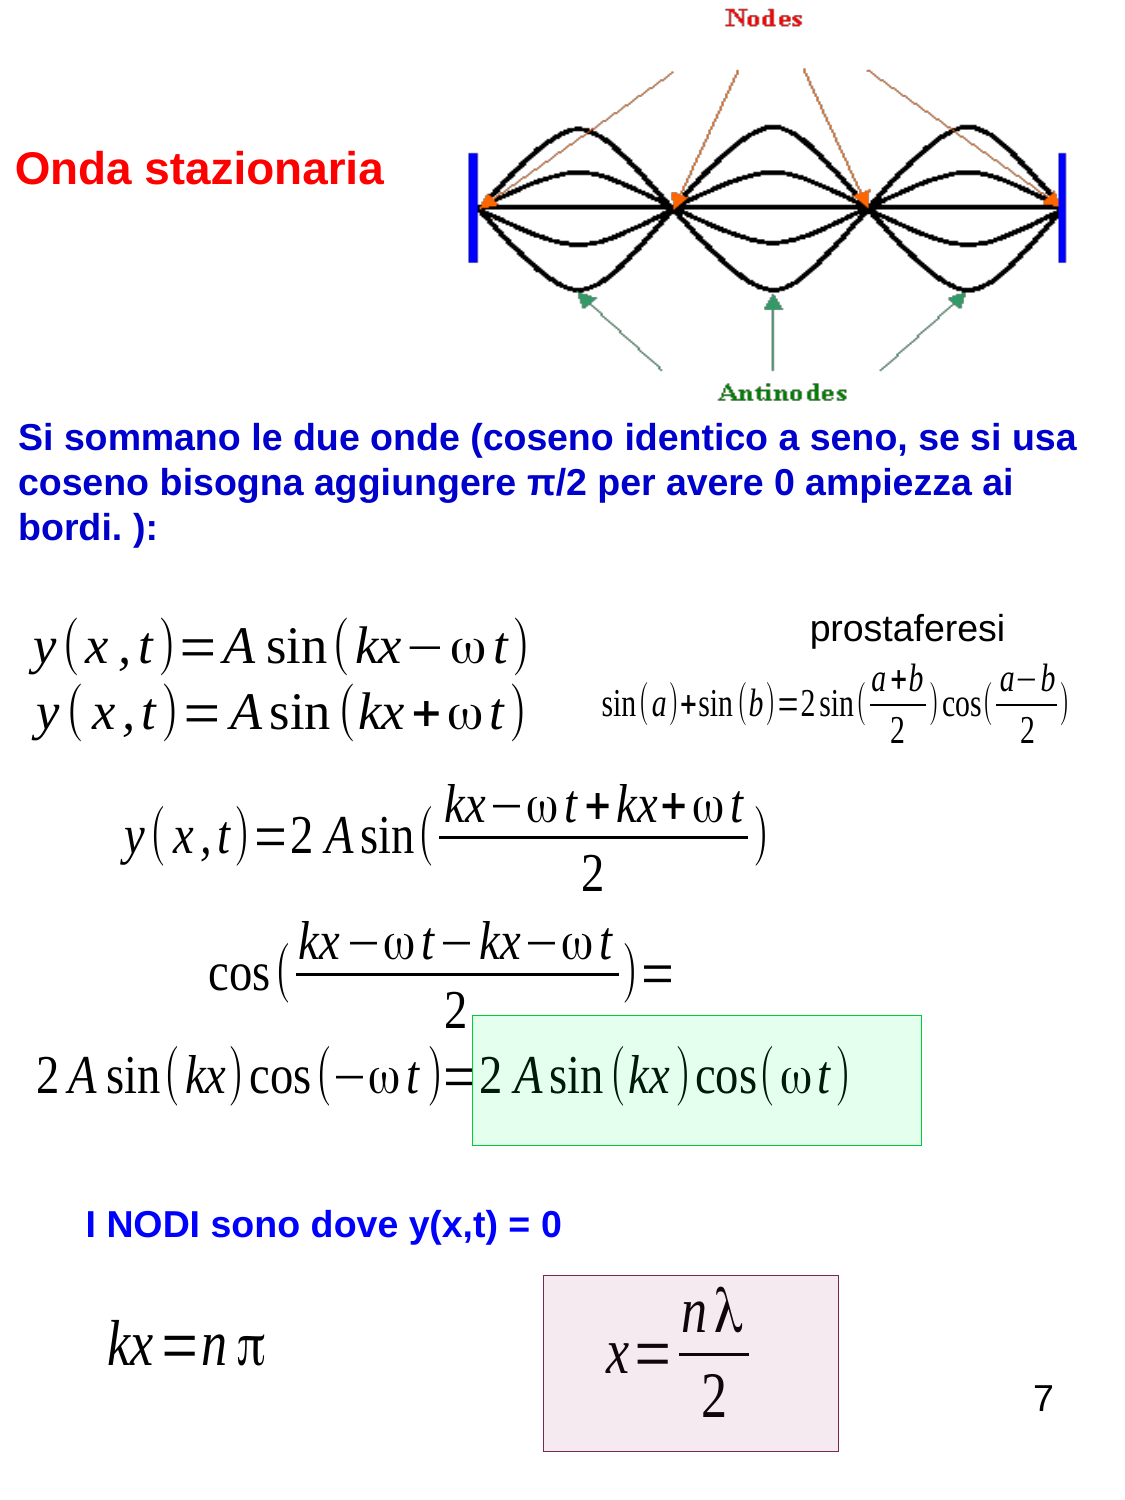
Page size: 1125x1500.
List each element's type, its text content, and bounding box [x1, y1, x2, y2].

text_box Si sommano le due onde (coseno identico a seno, se si usa coseno bisogna aggiungere π/2 per avere 0 ampiezza ai bordi. ): [3, 405, 1099, 556]
chart [94, 1309, 279, 1382]
chart [13, 614, 544, 745]
text_box Onda stazionaria [0, 130, 428, 201]
text_box [472, 1015, 922, 1146]
text_box I NODI sono dove y(x,t) = 0 [70, 1192, 1004, 1252]
picture [428, 3, 1125, 426]
chart [24, 767, 863, 1111]
chart [594, 656, 1077, 752]
text_box prostaferesi [795, 596, 1067, 657]
text_box [342, 1275, 839, 1500]
